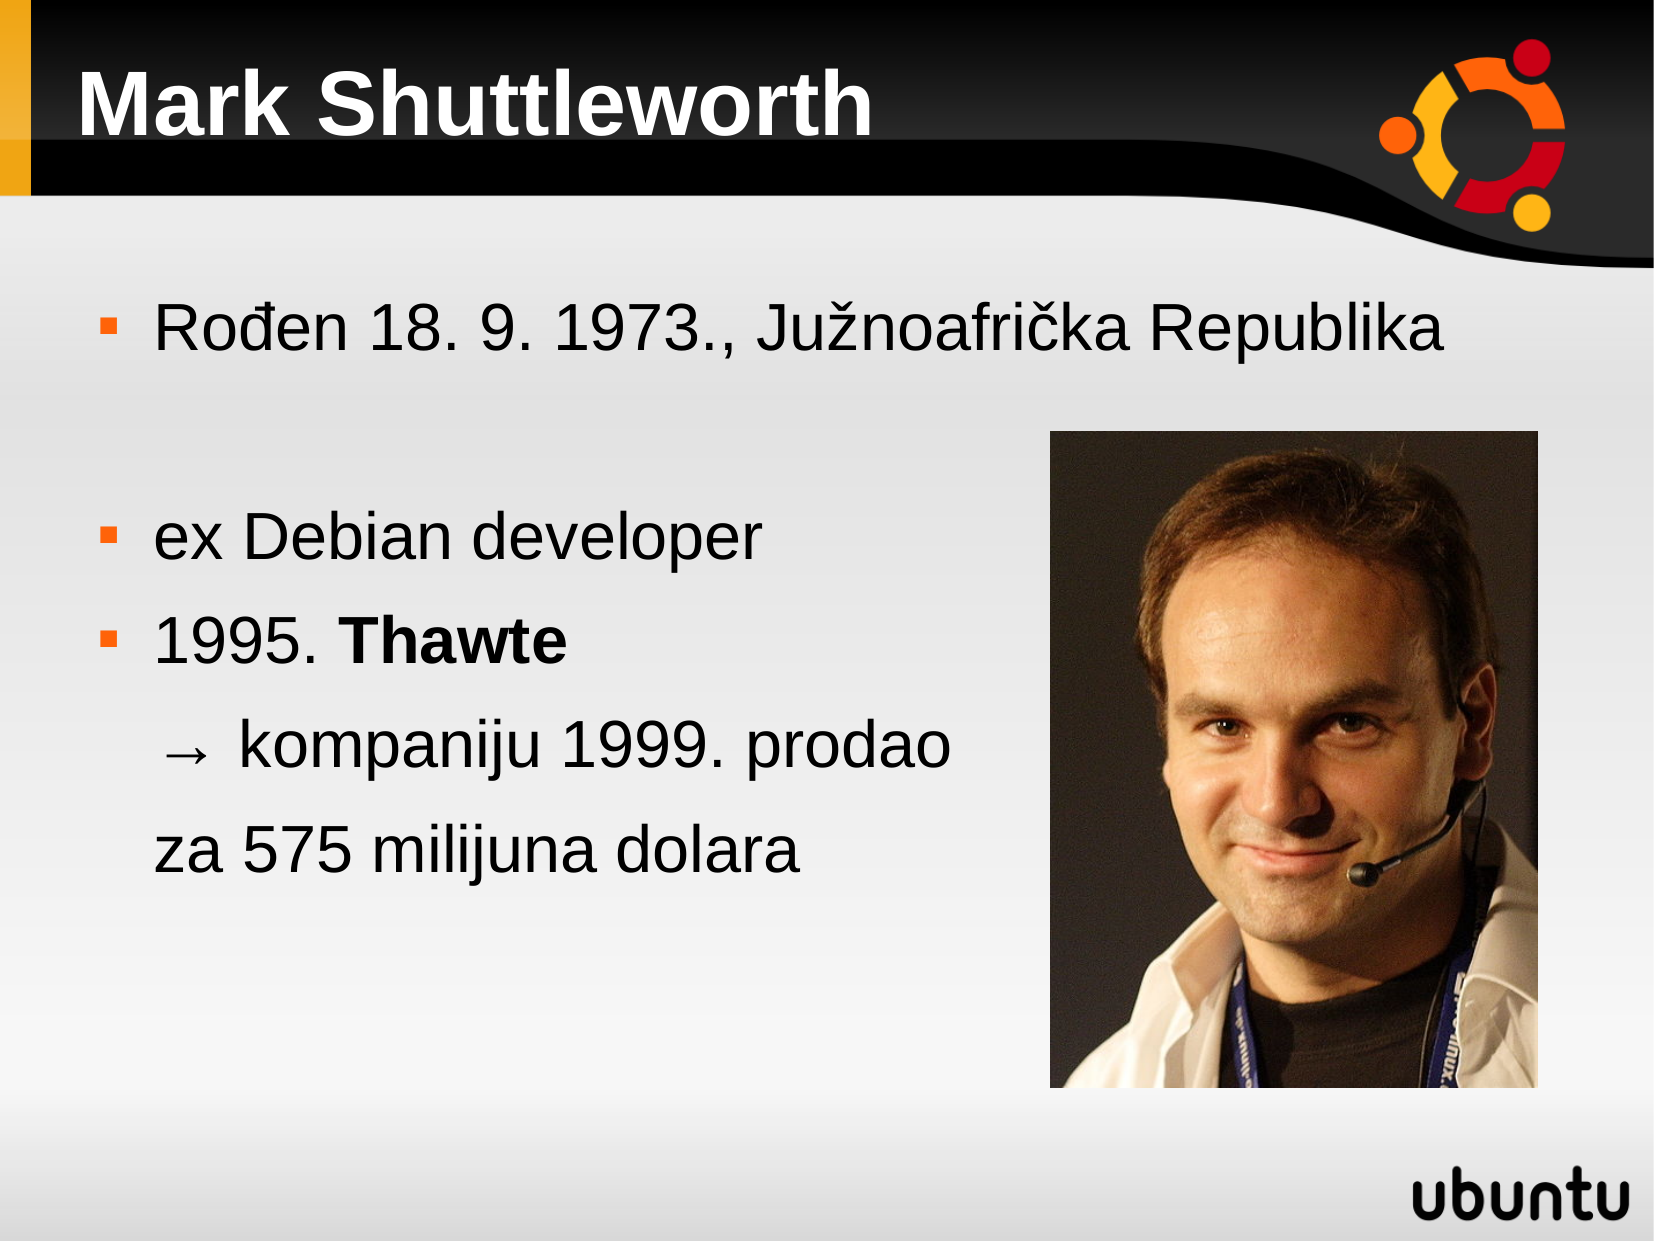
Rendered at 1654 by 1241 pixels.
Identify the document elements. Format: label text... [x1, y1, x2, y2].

picture [0, 0, 1654, 1241]
list Rođen 18. 9. 1973., Južnoafrička Republika ex Debian developer 1995. Thawte → kompaniju 1999. prodao za 575 milijuna dolara [82, 290, 1571, 901]
title Mark Shuttleworth [76, 7, 1565, 200]
